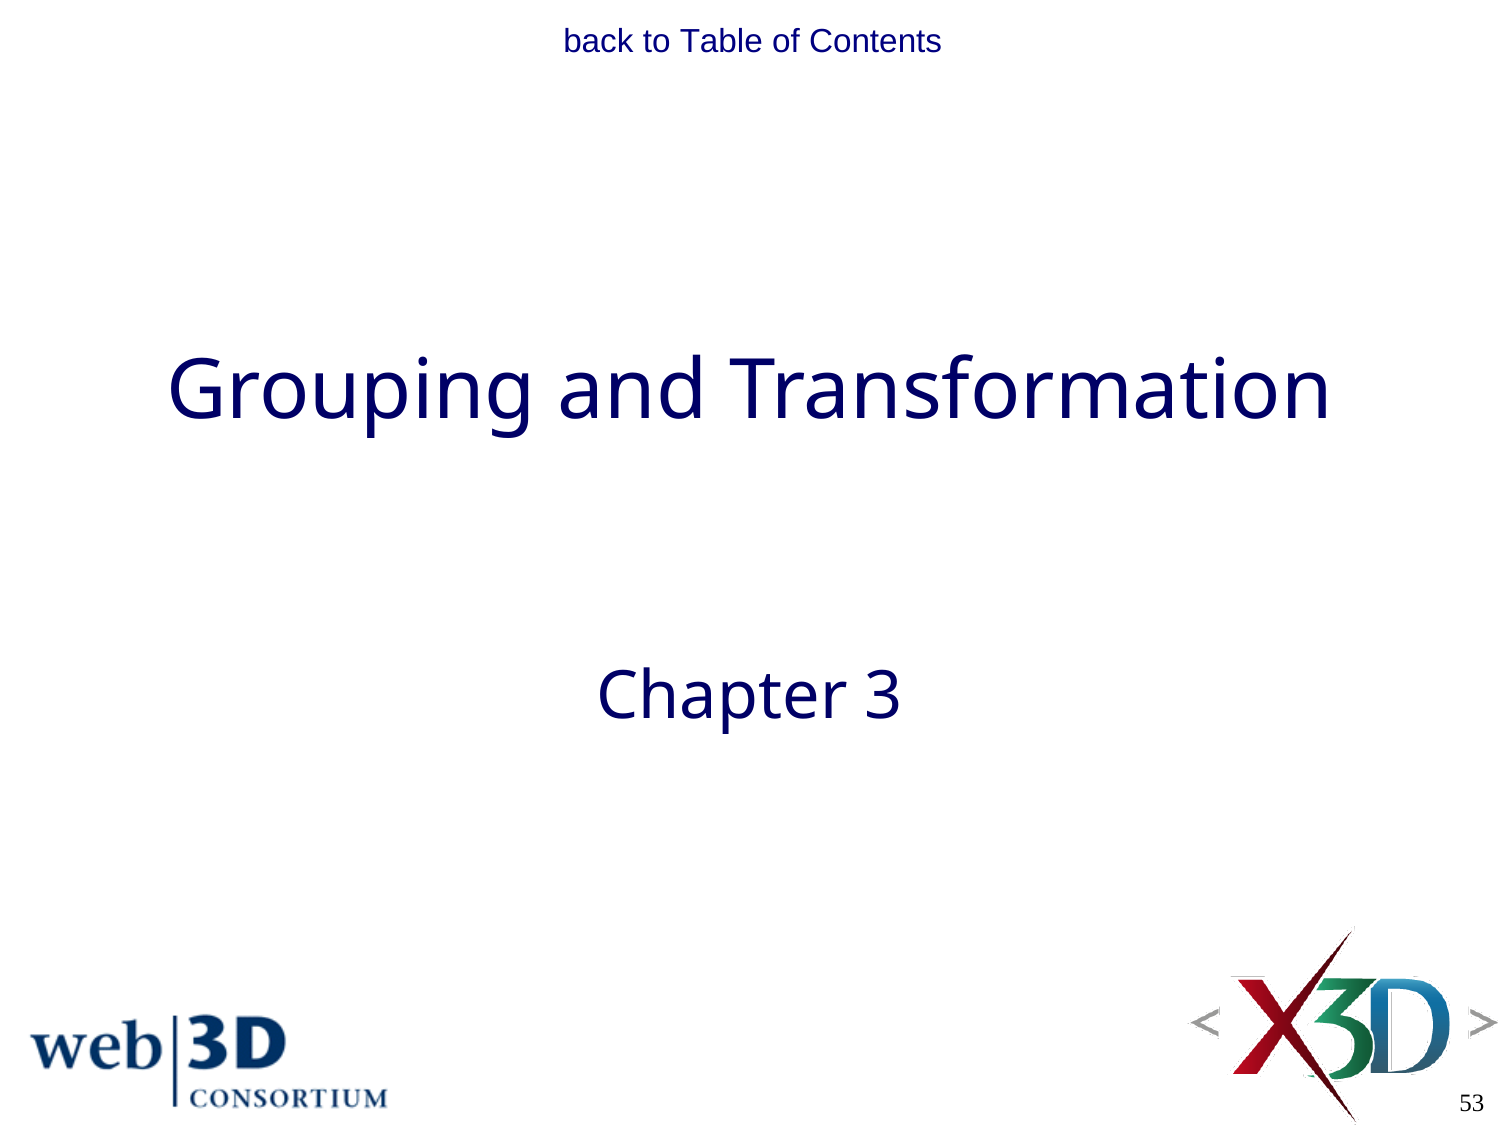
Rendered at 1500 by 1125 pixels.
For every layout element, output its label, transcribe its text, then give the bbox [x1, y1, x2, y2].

text_box back to Table of Contents [548, 14, 958, 68]
title Grouping and Transformation Chapter 3 [112, 345, 1388, 723]
picture [1187, 926, 1500, 1125]
picture [12, 998, 413, 1118]
